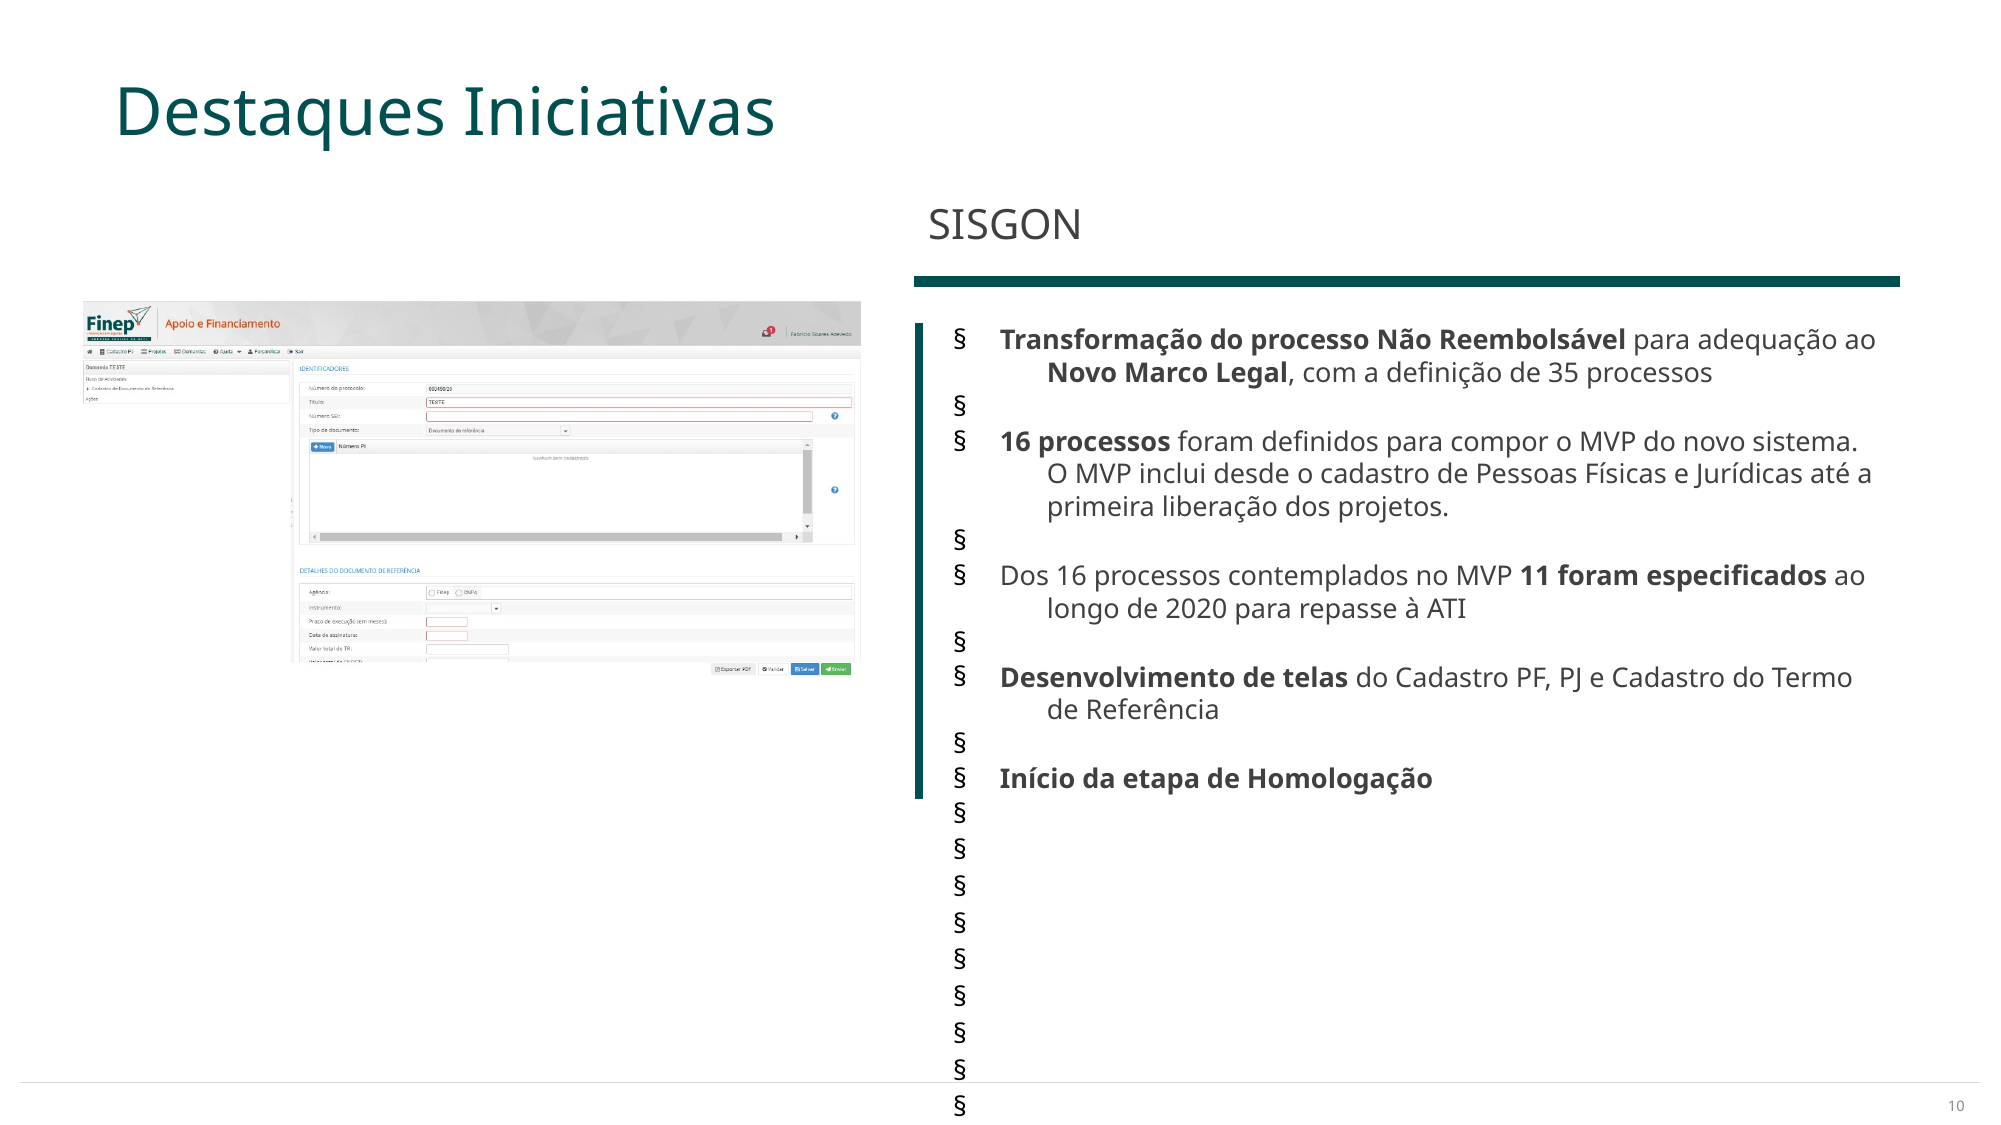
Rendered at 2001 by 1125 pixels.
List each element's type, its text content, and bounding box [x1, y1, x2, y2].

text_box SISGON [913, 190, 1898, 257]
text_box [915, 323, 923, 799]
text_box [914, 276, 1900, 287]
title Destaques Iniciativas [99, 45, 1900, 173]
picture [83, 301, 861, 678]
text_box Transformação do processo Não Reembolsável para adequação ao Novo Marco Legal, com a definição de 35 processos 16 processos foram definidos para compor o MVP do novo sistema. O MVP inclui desde o cadastro de Pessoas Físicas e Jurídicas até a primeira liberação dos projetos. Dos 16 processos contemplados no MVP 11 foram especificados ao longo de 2020 para repasse à ATI Desenvolvimento de telas do Cadastro PF, PJ e Cadastro do Termo de Referência Início da etapa de Homologação [938, 315, 1898, 1125]
